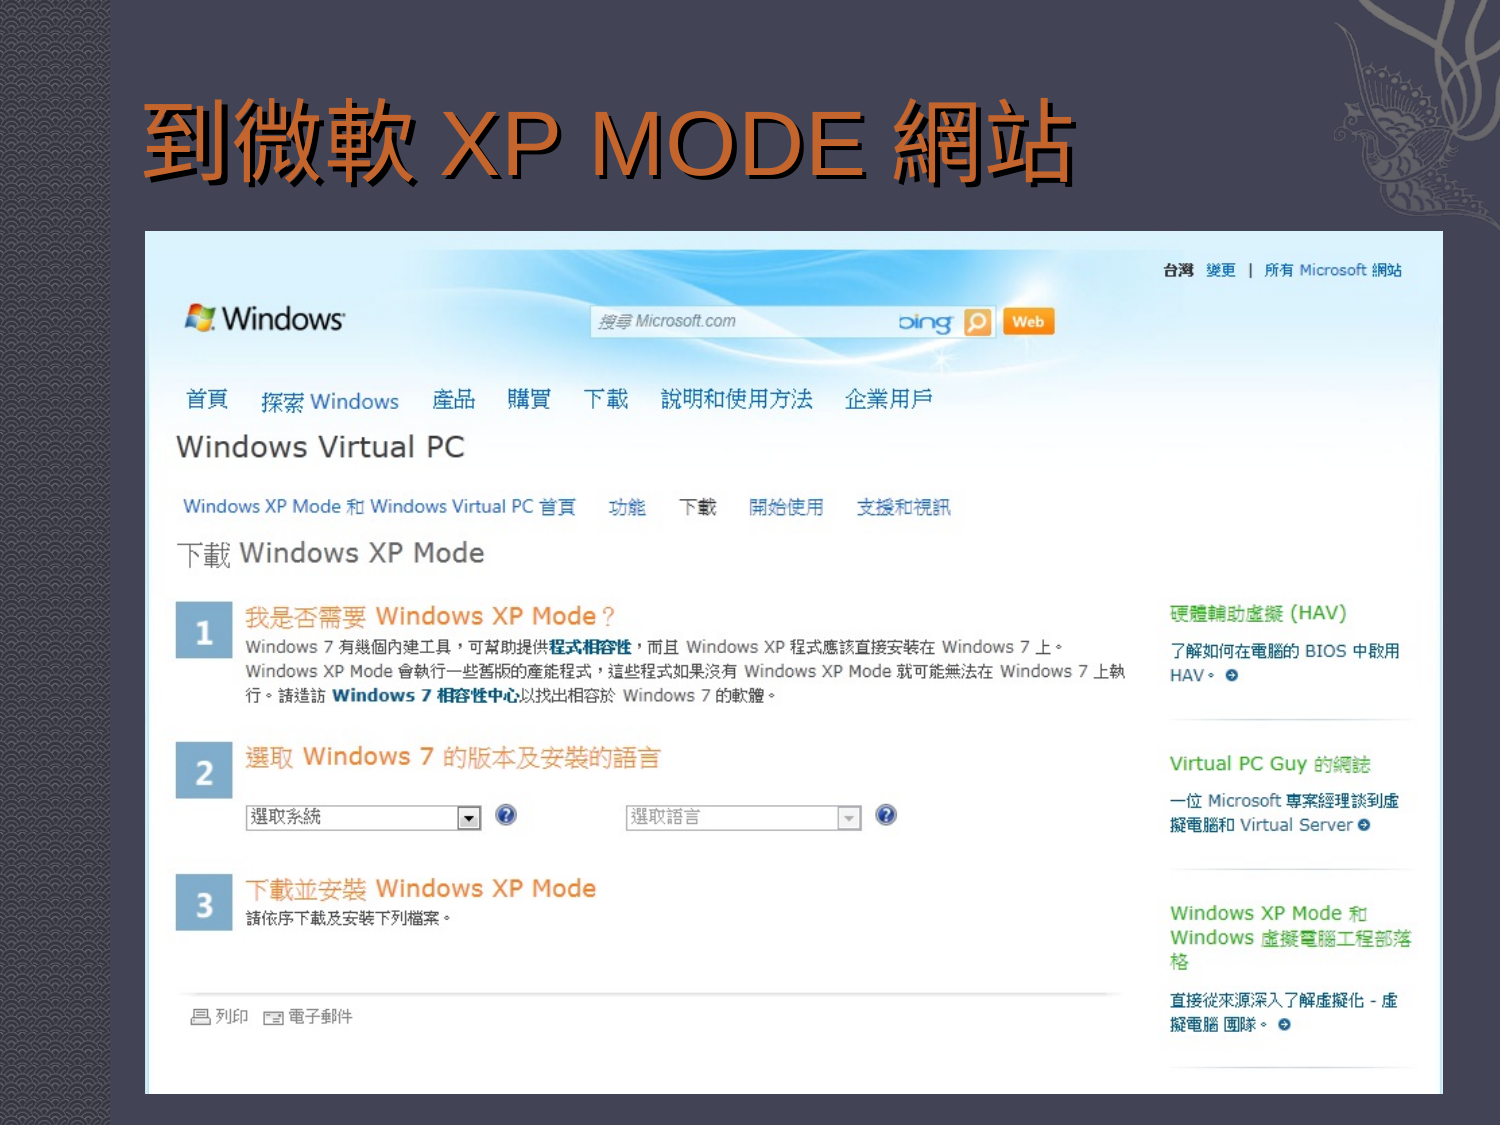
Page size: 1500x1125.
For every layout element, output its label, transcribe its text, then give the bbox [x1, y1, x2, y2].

picture [145, 231, 1443, 1095]
title 到微軟XP MODE網站 [123, 45, 1351, 233]
